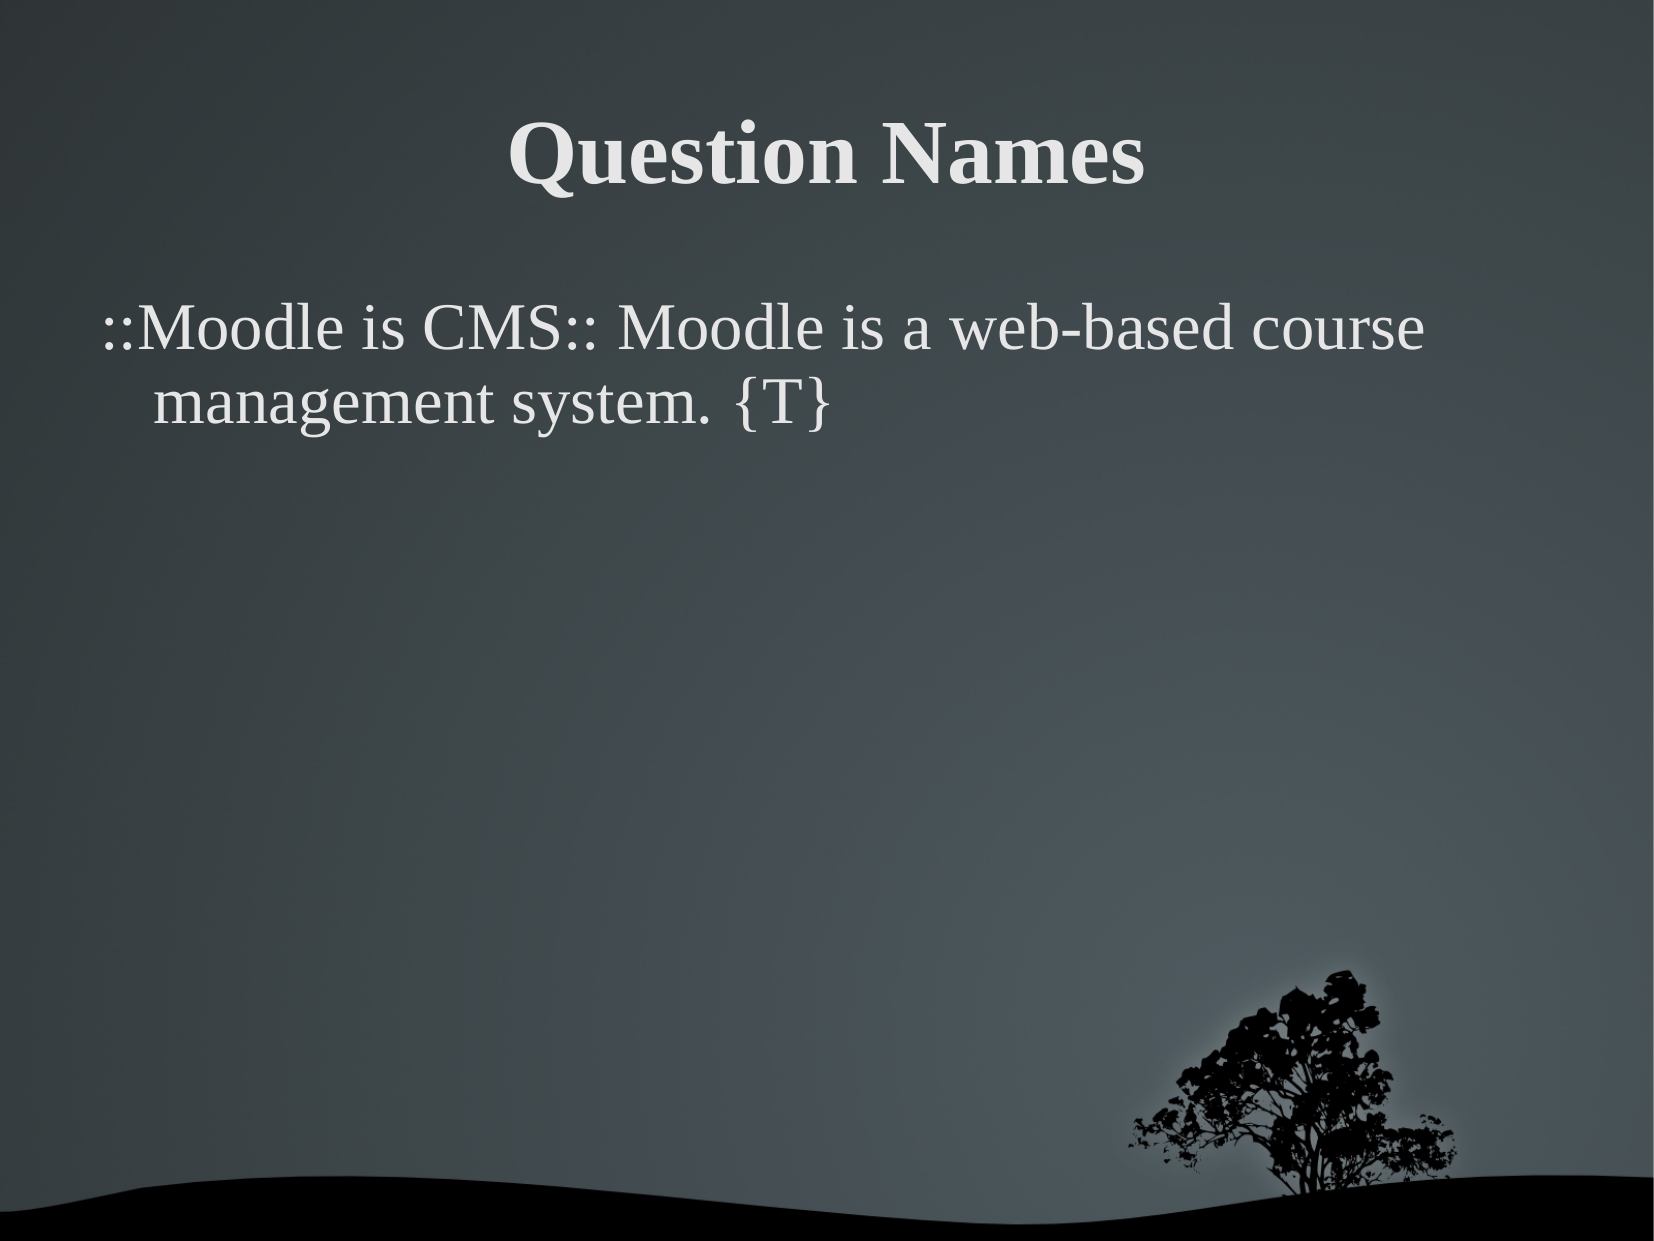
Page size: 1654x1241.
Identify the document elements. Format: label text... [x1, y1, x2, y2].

title Question Names [82, 56, 1571, 250]
list ::Moodle is CMS:: Moodle is a web-based course management system. {T} [82, 290, 1571, 1094]
picture [0, 0, 1654, 1241]
